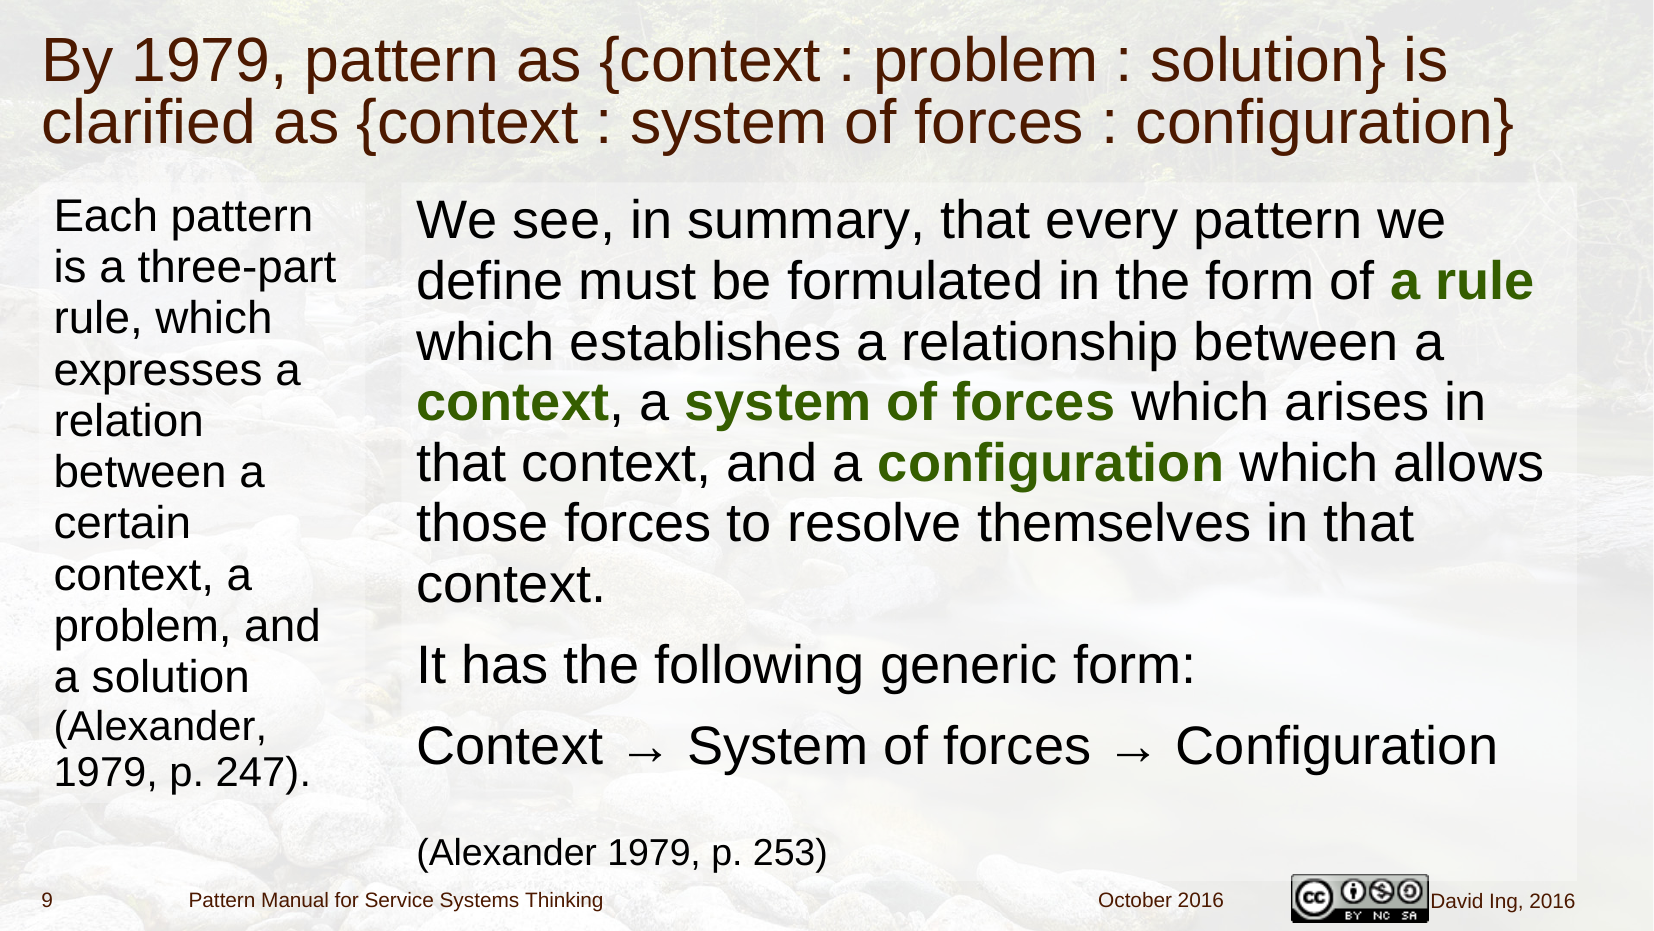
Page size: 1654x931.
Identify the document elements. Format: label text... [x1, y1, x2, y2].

text_box We see, in summary, that every pattern we define must be formulated in the form of a rule which establishes a relationship between a context, a system of forces which arises in that context, and a configuration which allows those forces to resolve themselves in that context. It has the following generic form: Context → System of forces → Configuration (Alexander 1979, p. 253) [401, 182, 1577, 882]
text_box Each pattern is a three-part rule, which expresses a relation between a certain context, a problem, and a solution (Alexander, 1979, p. 247). [38, 182, 366, 803]
picture [0, 0, 1654, 931]
title By 1979, pattern as {context : problem : solution} is clarified as {context : system of forces : configuration} [41, 30, 1613, 164]
